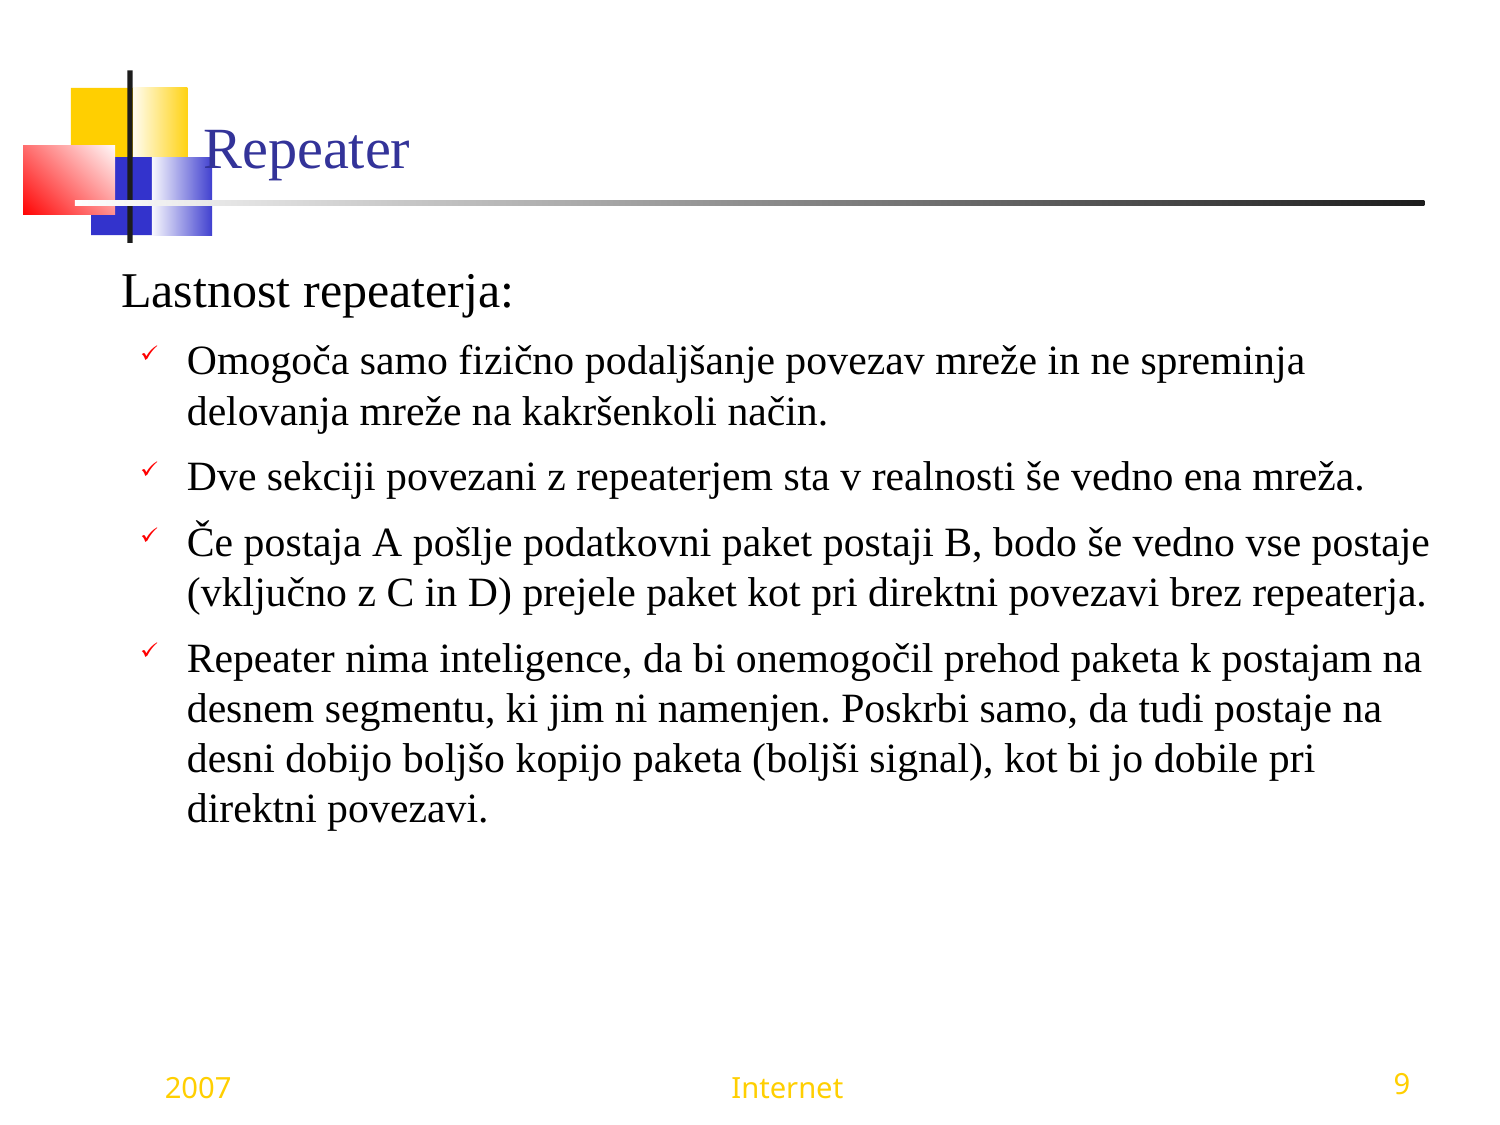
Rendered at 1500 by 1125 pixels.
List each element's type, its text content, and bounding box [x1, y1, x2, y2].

title Repeater [188, 101, 1468, 188]
text_box <number> [1112, 1037, 1426, 1113]
text_box Internet [549, 1037, 1026, 1113]
text_box 2007 [150, 1037, 463, 1113]
list Lastnost repeaterja: Omogoča samo fizično podaljšanje povezav mreže in ne spreminja delovanja mreže na kakršenkoli način. Dve sekciji povezani z repeaterjem sta v realnosti še vedno ena mreža. Če postaja A pošlje podatkovni paket postaji B, bodo še vedno vse postaje (vključno z C in D) prejele paket kot pri direktni povezavi brez repeaterja. Repeater nima inteligence, da bi onemogočil prehod paketa k postajam na desnem segmentu, ki jim ni namenjen. Poskrbi samo, da tudi postaje na desni dobijo boljšo kopijo paketa (boljši signal), kot bi jo dobile pri direktni povezavi. [50, 249, 1469, 1007]
